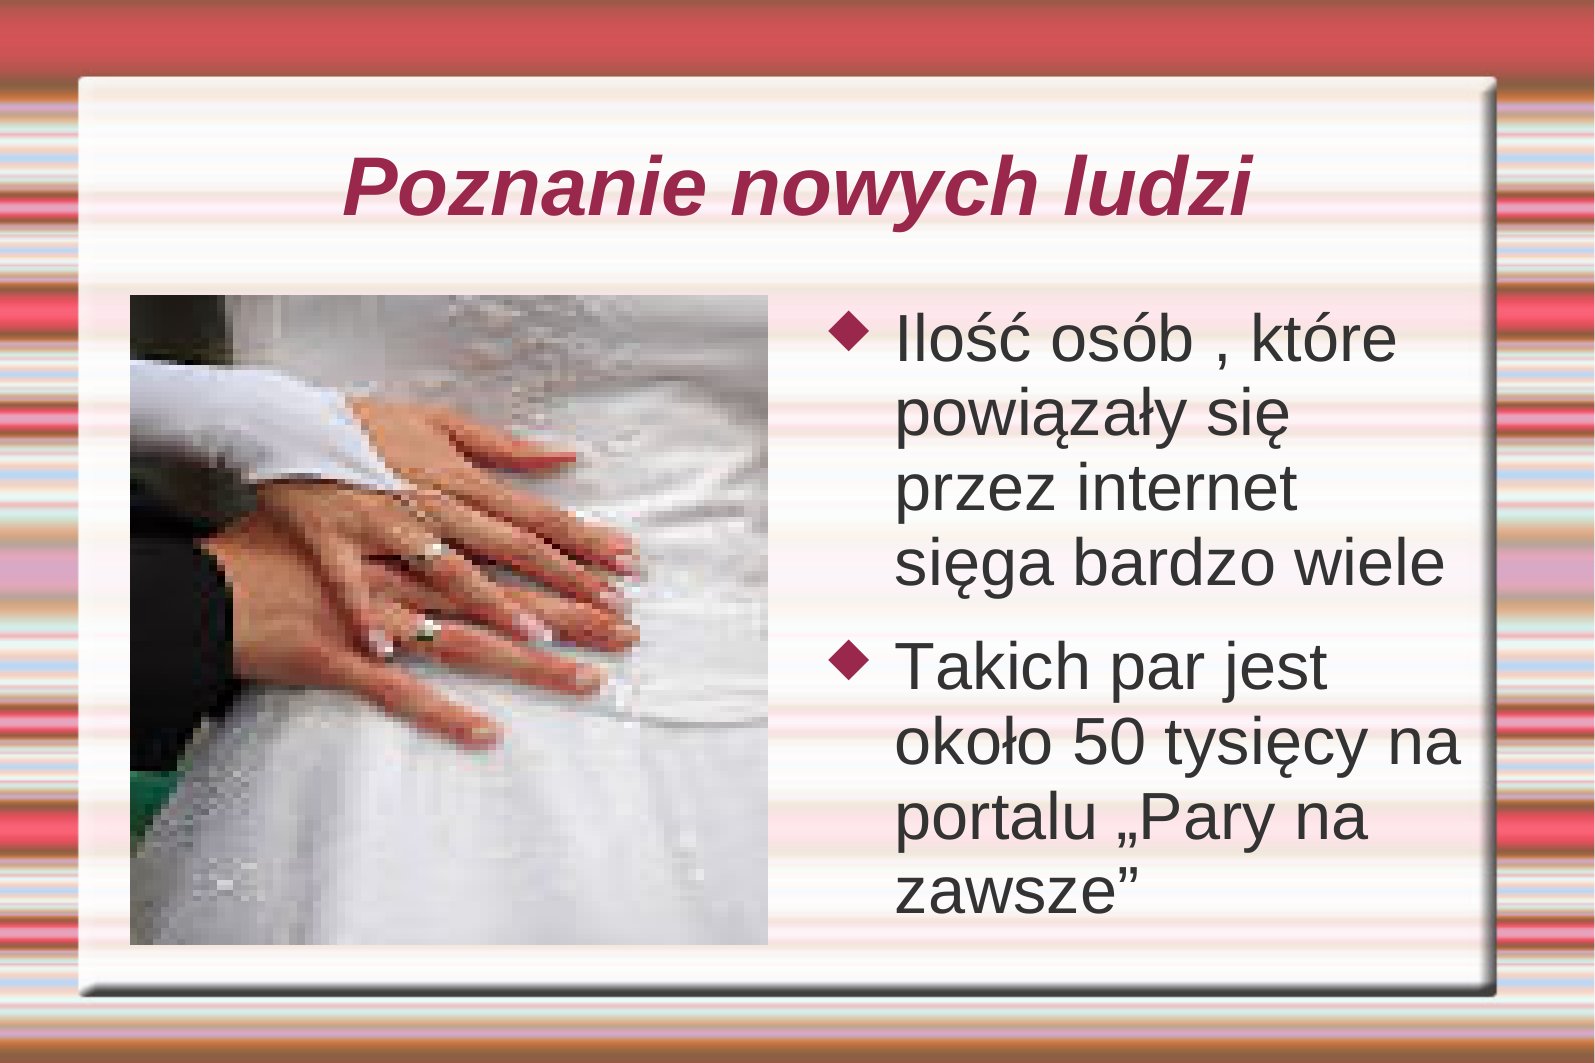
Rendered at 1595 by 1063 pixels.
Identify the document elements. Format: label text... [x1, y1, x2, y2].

chart [130, 300, 780, 971]
title Poznanie nowych ludzi [117, 98, 1479, 276]
list Ilość osób , które powiązały się przez internet sięga bardzo wiele Takich par jest około 50 tysięcy na portalu „Pary na zawsze” [812, 300, 1463, 971]
picture [0, 0, 1595, 1063]
